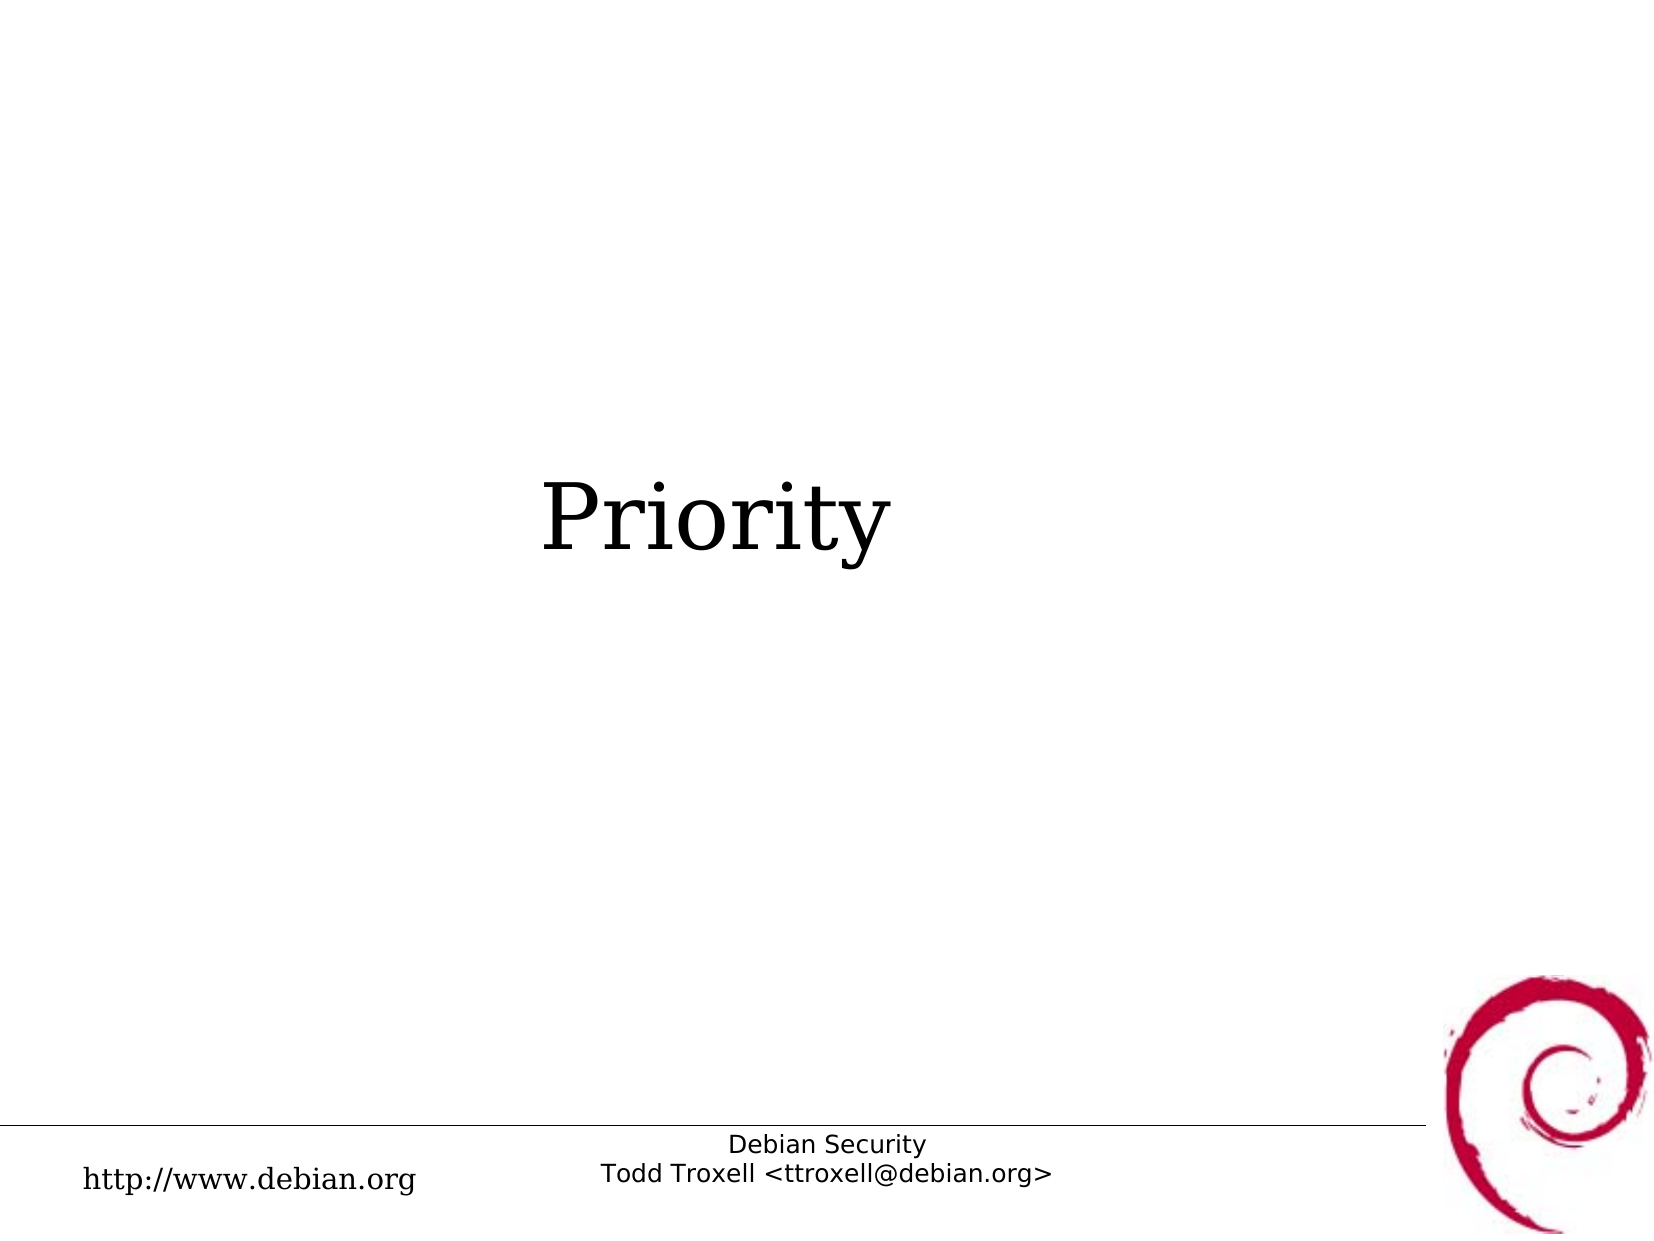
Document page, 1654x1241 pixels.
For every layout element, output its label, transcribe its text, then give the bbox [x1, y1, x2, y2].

picture [1443, 975, 1654, 1234]
text_box Priority [525, 457, 1238, 579]
